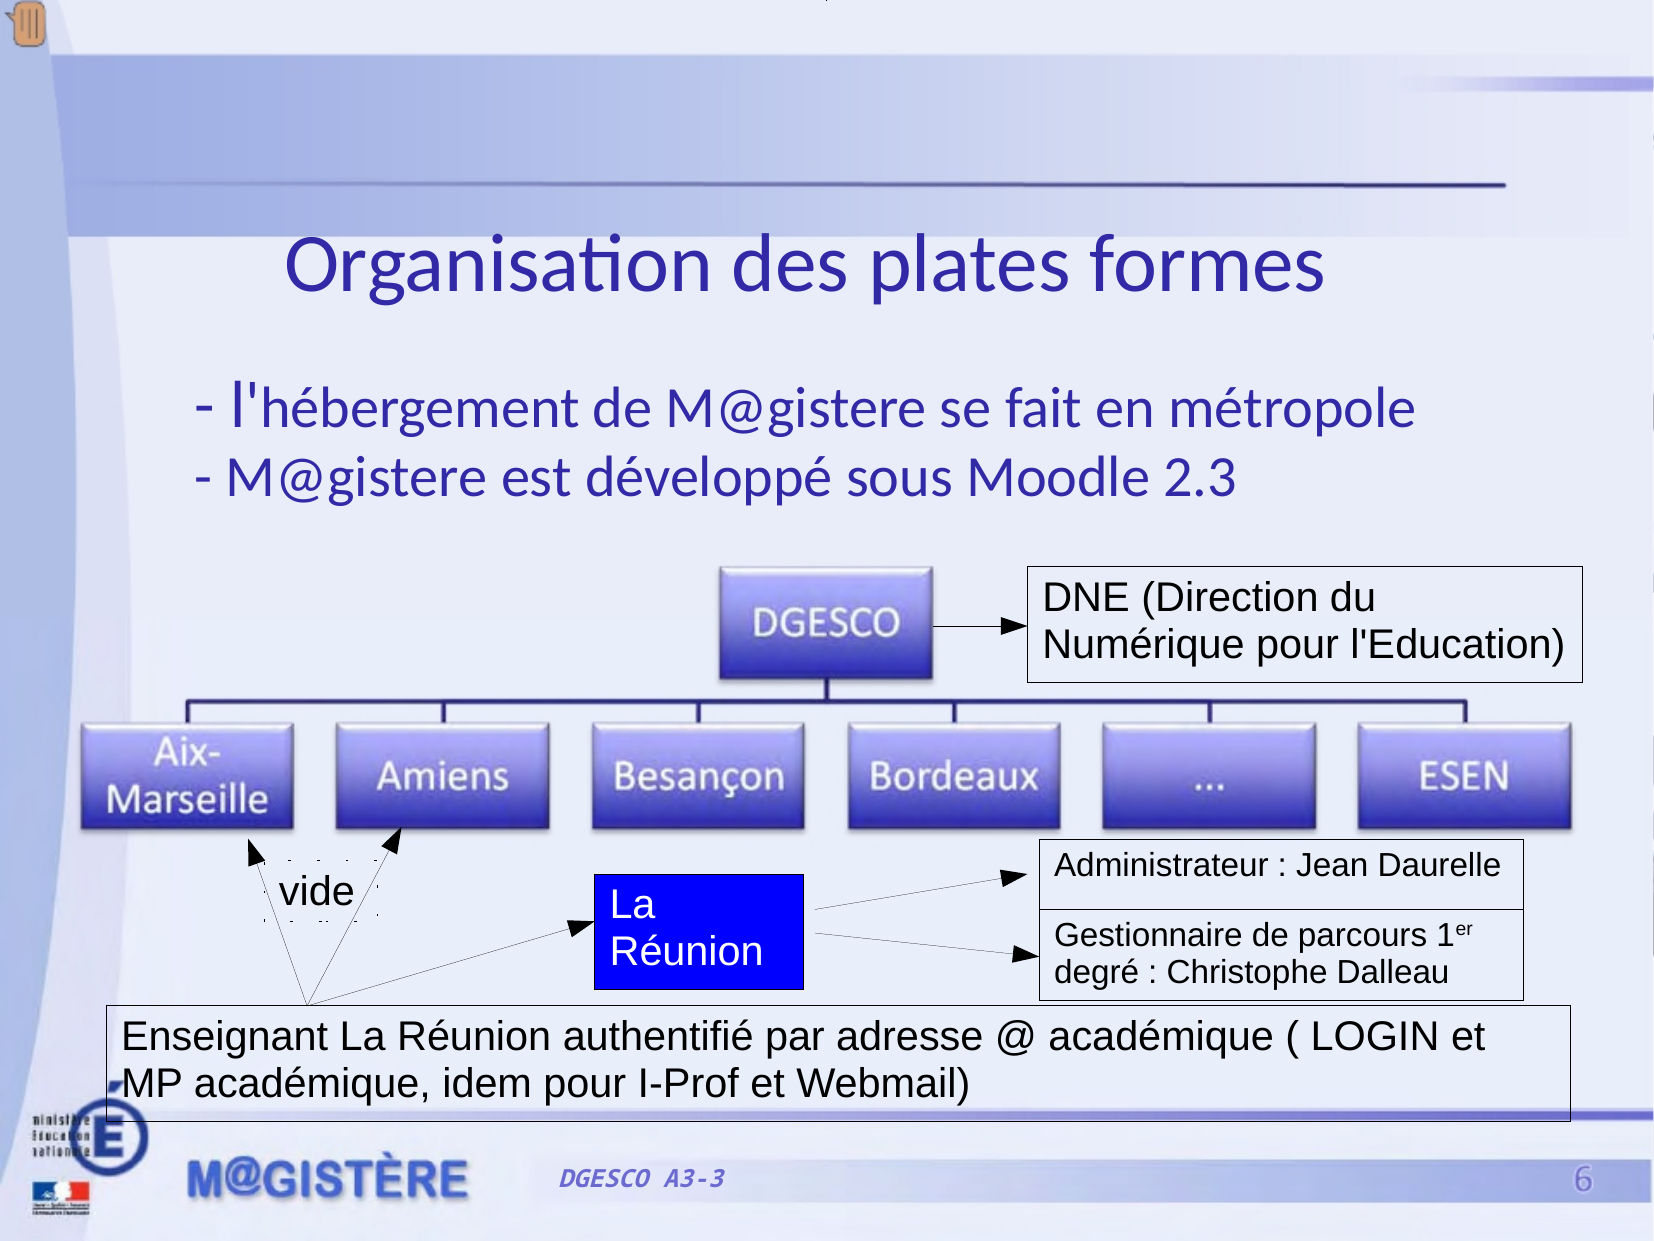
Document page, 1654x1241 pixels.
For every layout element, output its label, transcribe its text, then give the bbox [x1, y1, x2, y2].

text_box La Réunion [594, 874, 804, 990]
text_box Enseignant La Réunion authentifié par adresse @ académique ( LOGIN et MP académique, idem pour I-Prof et Webmail) [106, 1005, 1571, 1122]
picture [0, 0, 1654, 1241]
text_box Gestionnaire de parcours 1er degré : Christophe Dalleau [1039, 909, 1524, 1001]
text_box DGESCO A3‐3 [558, 1167, 724, 1193]
text_box Organisation des plates formes - l'hébergement de M@gistere se fait en métropole - M@gistere est développé sous Moodle 2.3 [194, 241, 1418, 508]
text_box DNE (Direction du Numérique pour l'Education) [1027, 566, 1583, 683]
text_box Administrateur : Jean Daurelle [1039, 839, 1524, 909]
text_box vide [264, 860, 378, 922]
